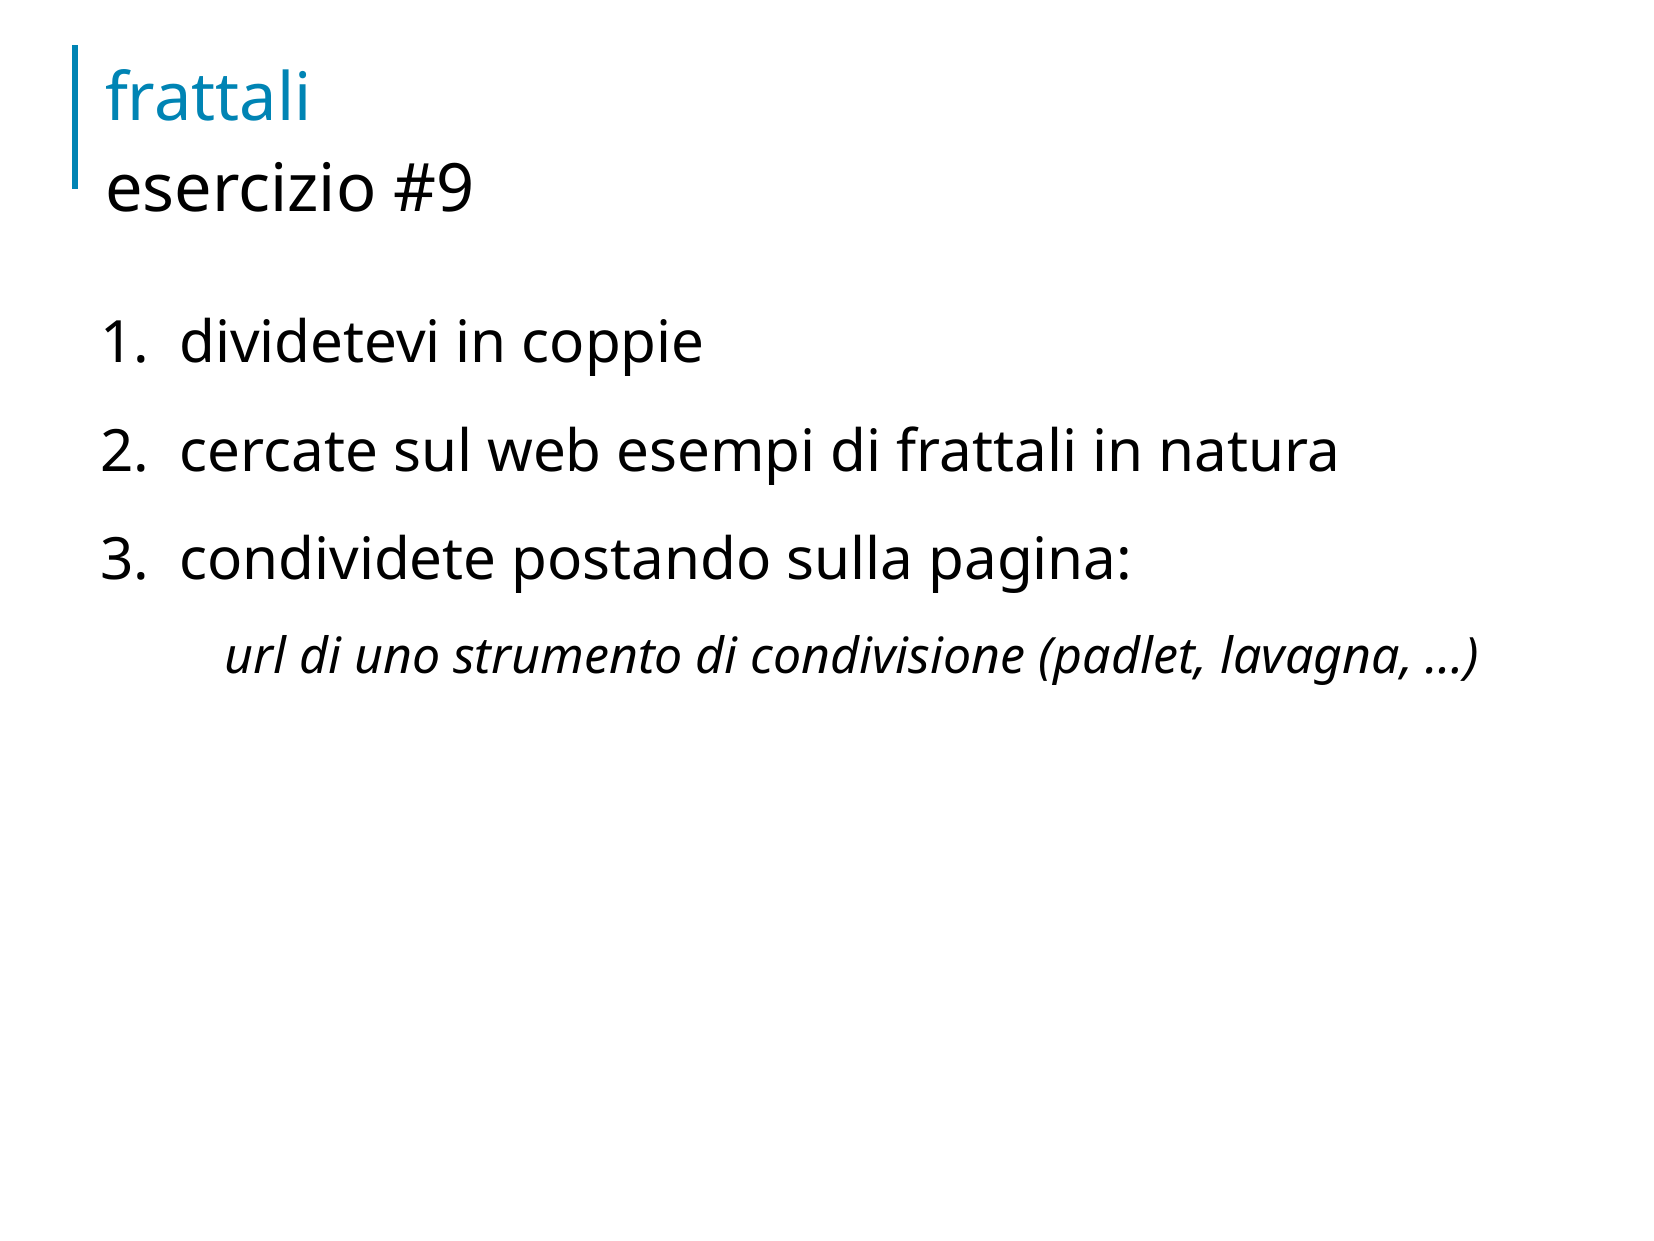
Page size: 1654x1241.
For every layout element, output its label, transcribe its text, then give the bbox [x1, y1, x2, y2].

list dividetevi in coppie cercate sul web esempi di frattali in natura condividete postando sulla pagina: url di uno strumento di condivisione (padlet, lavagna, …) [82, 300, 1571, 1126]
title frattali esercizio #9 [105, 49, 1571, 200]
